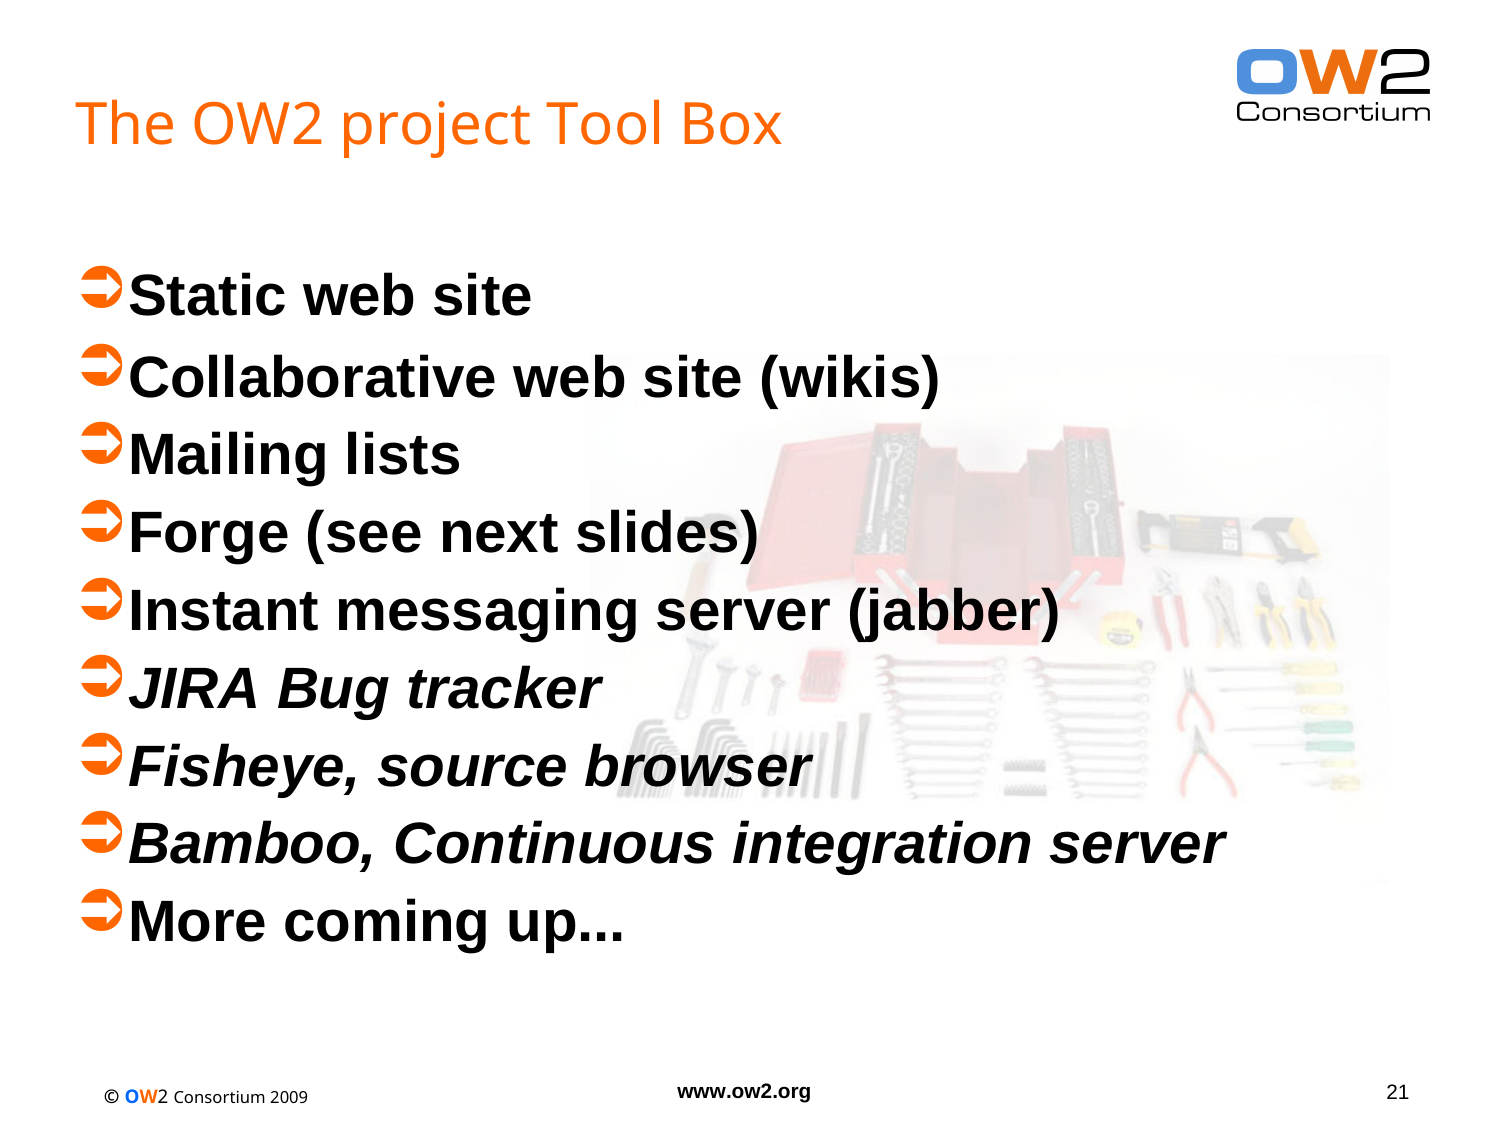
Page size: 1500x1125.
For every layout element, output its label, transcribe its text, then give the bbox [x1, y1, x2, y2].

title The OW2 project Tool Box [75, 45, 1175, 192]
list Static web site Collaborative web site (wikis) Mailing lists Forge (see next slides) Instant messaging server (jabber) JIRA Bug tracker Fisheye, source browser Bamboo, Continuous integration server More coming up... [75, 262, 1425, 1040]
